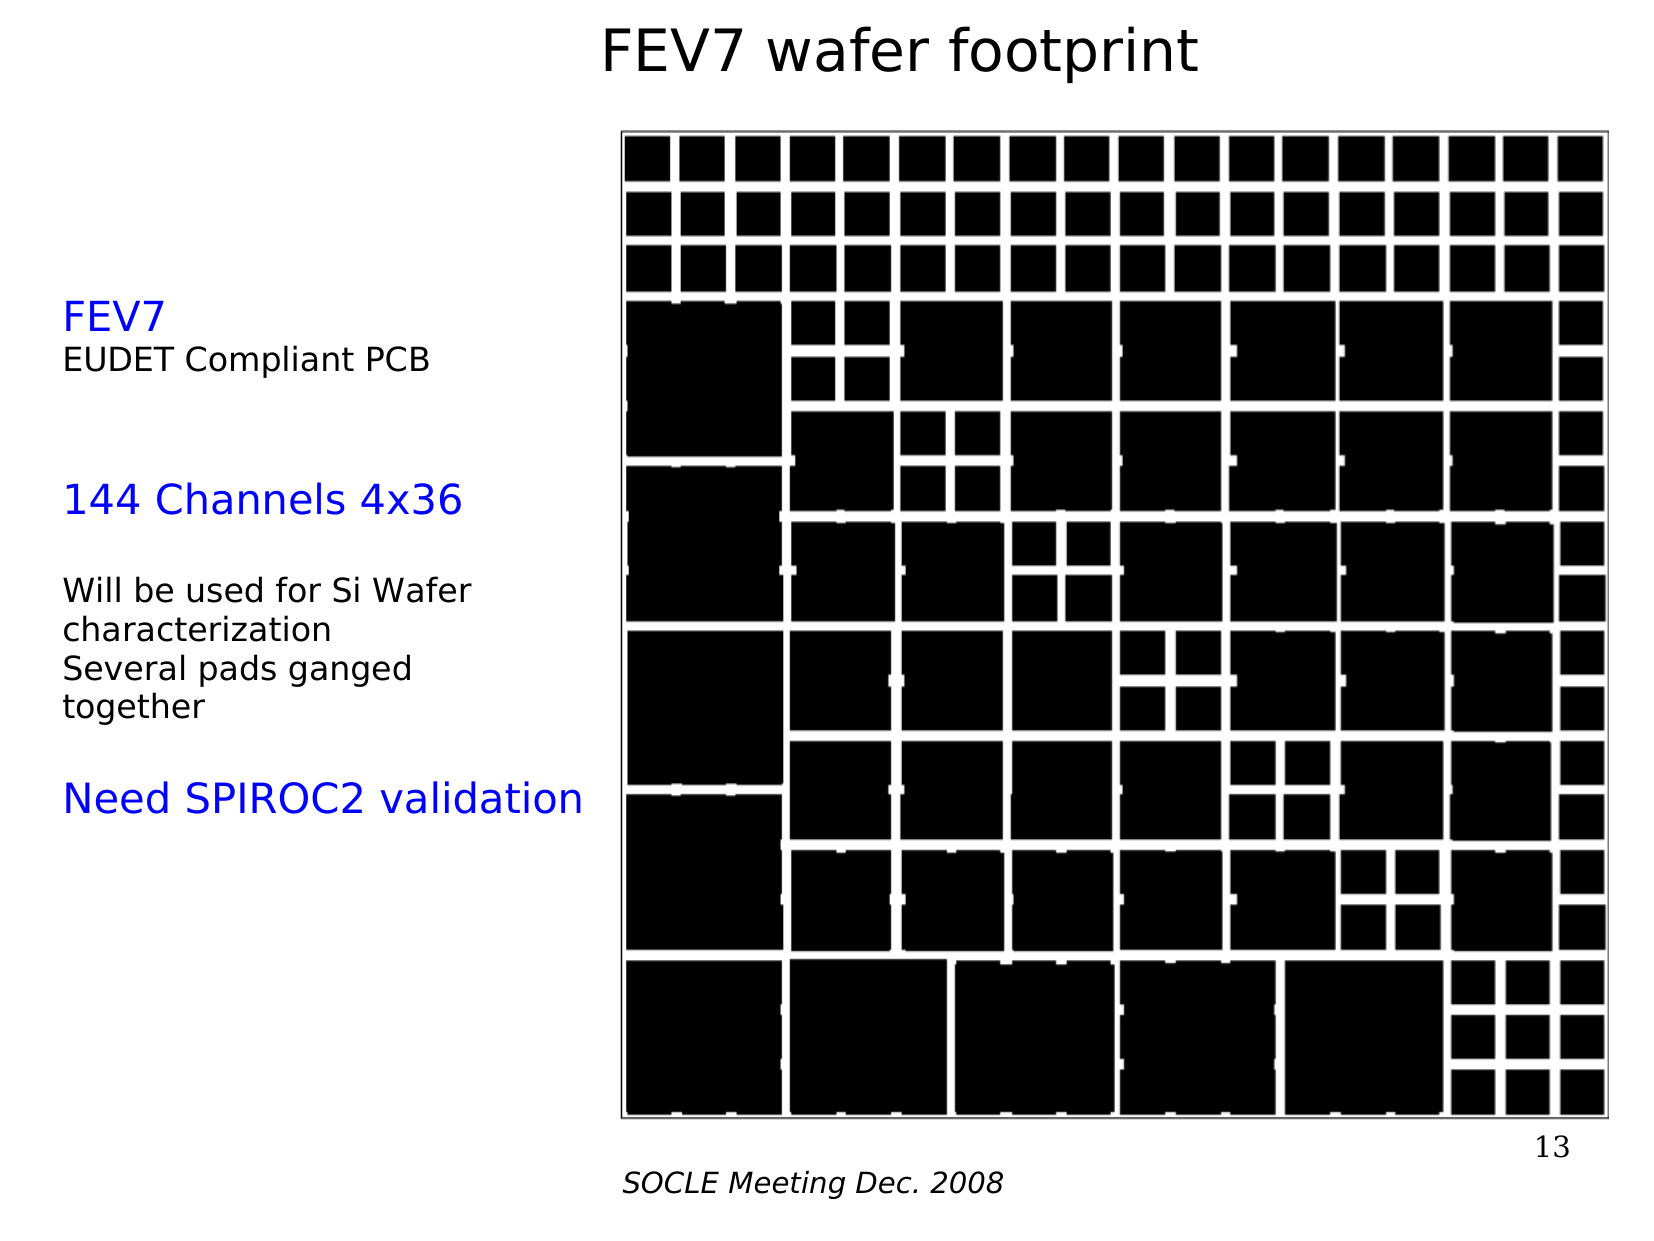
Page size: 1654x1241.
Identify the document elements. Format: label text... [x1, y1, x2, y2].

title FEV7 wafer footprint [265, 9, 1536, 93]
text_box FEV7 EUDET Compliant PCB 144 Channels 4x36 Will be used for Si Wafer characterization Several pads ganged together Need SPIROC2 validation [47, 284, 600, 831]
picture [613, 125, 1609, 1128]
